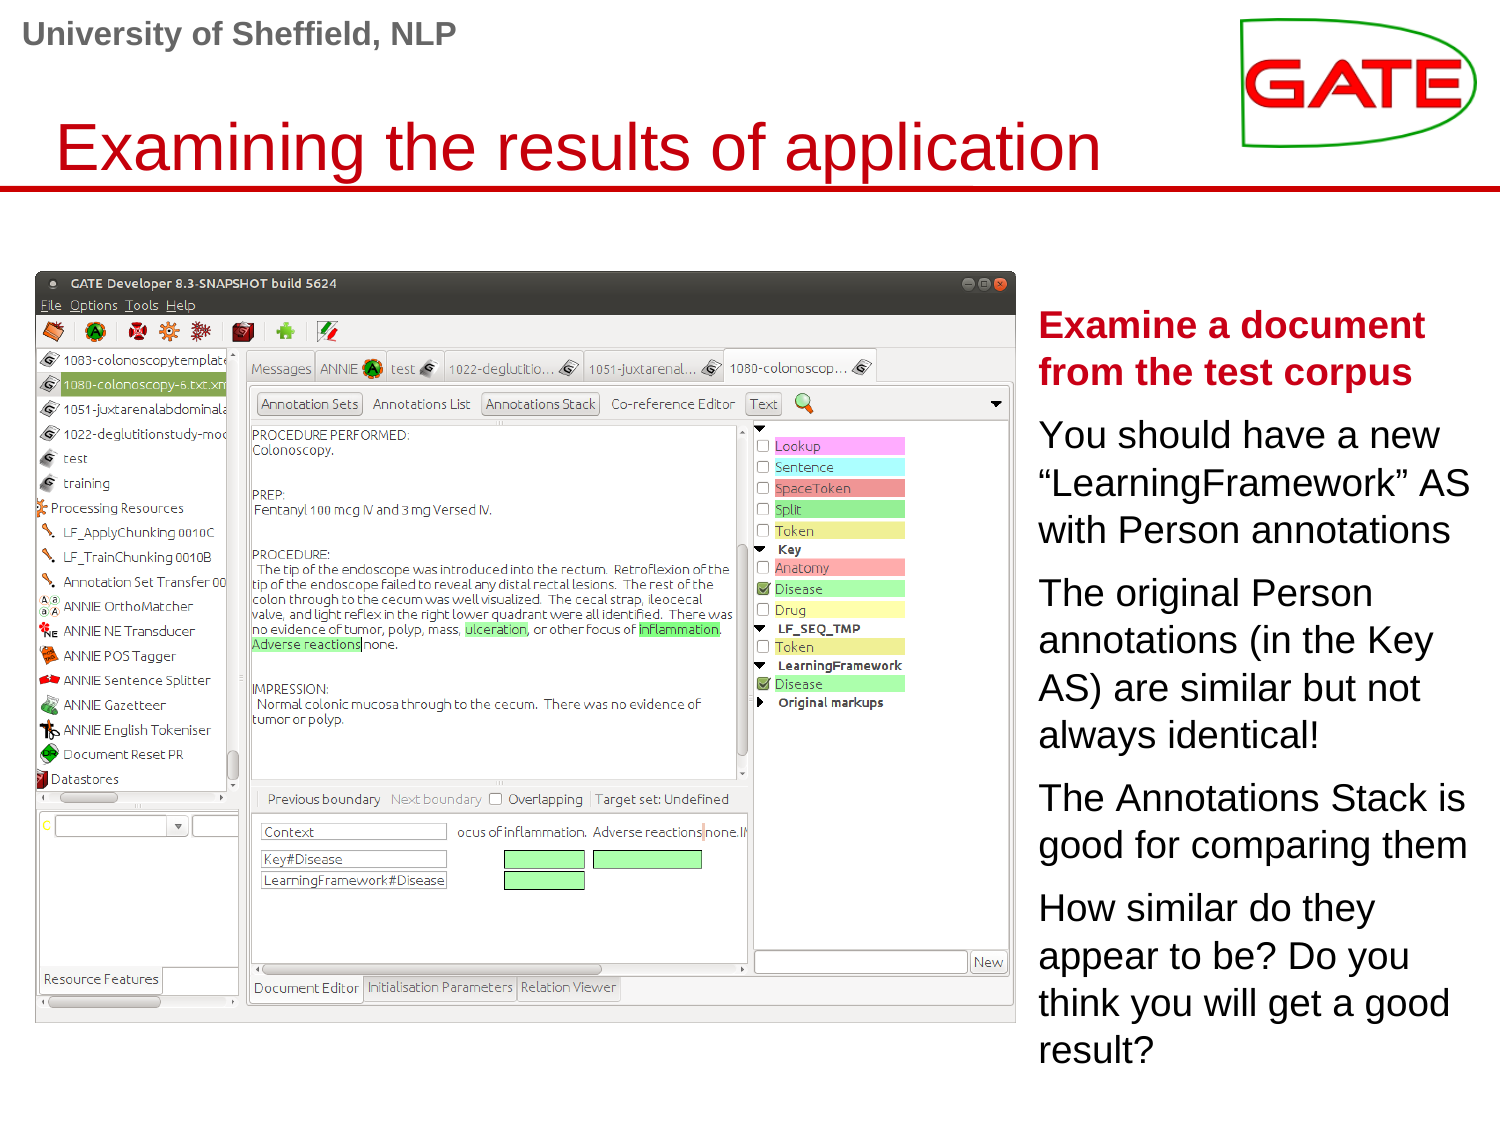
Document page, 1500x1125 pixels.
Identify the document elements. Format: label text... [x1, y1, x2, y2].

list Examine a document from the test corpus You should have a new “LearningFramework” AS with Person annotations The original Person annotations (in the Key AS) are similar but not always identical! The Annotations Stack is good for comparing them How similar do they appear to be? Do you think you will get a good result? [974, 290, 1500, 1093]
picture [35, 271, 1016, 1023]
title Examining the results of application [41, 37, 1391, 254]
picture [1240, 18, 1477, 148]
